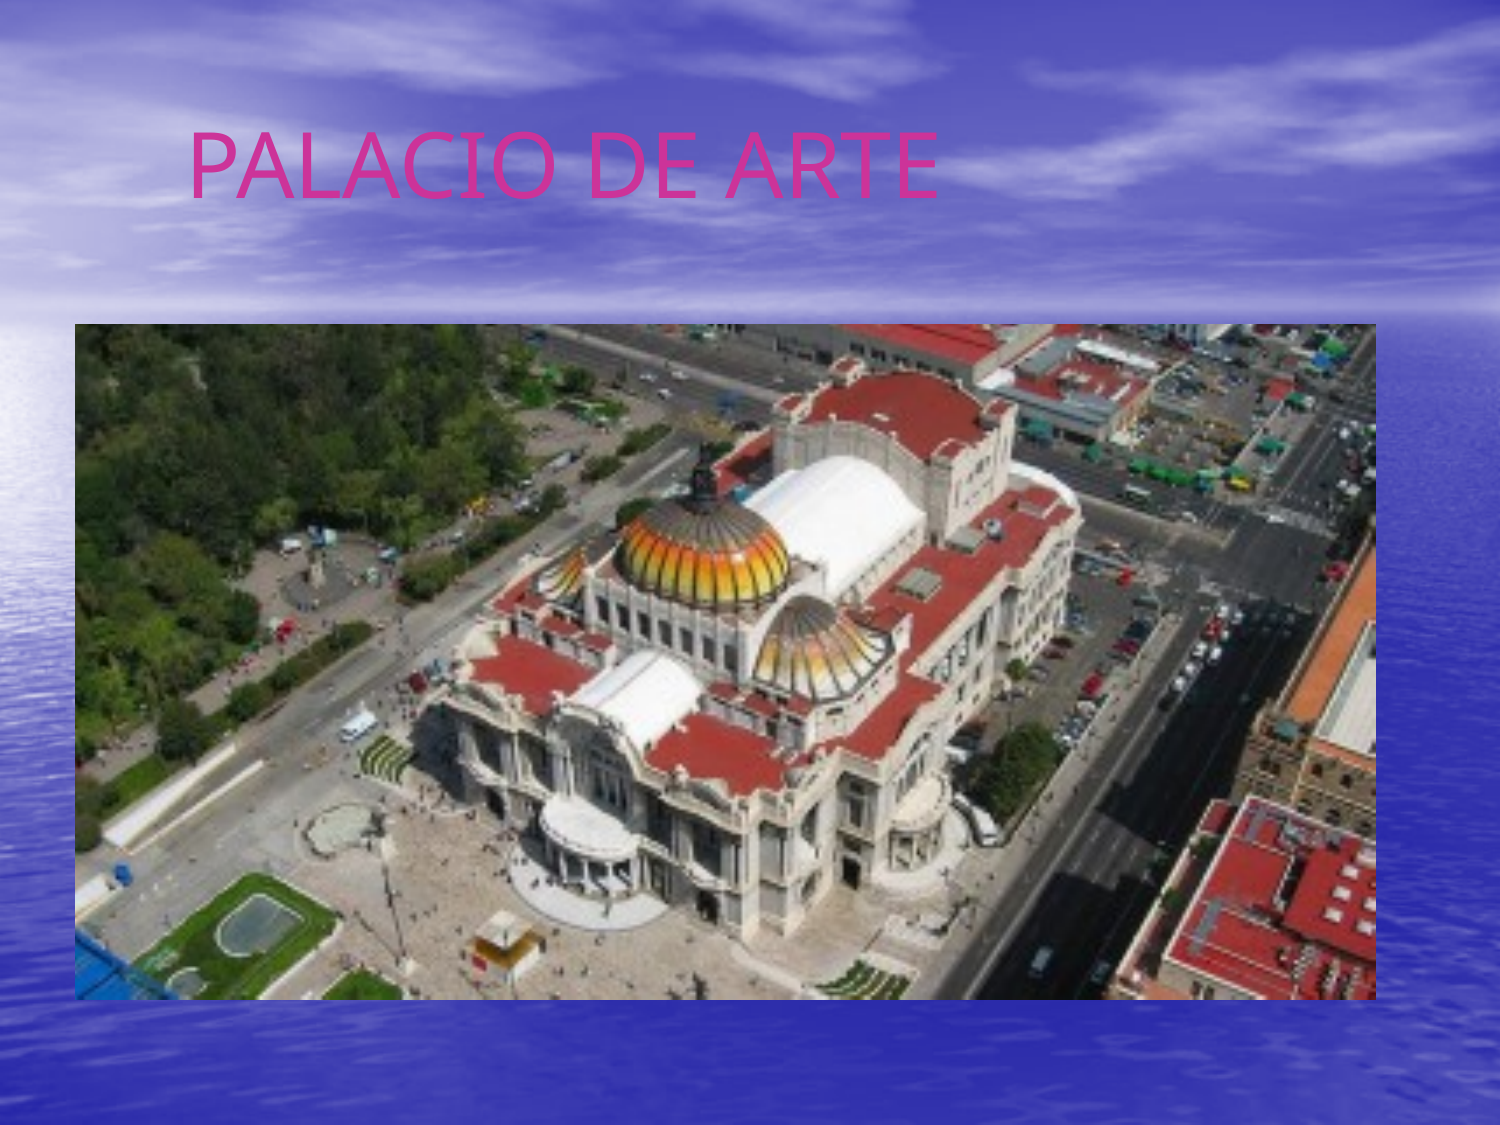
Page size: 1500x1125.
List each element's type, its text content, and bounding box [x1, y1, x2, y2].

title PALACIO DE ARTE [75, 47, 1425, 275]
picture [0, 0, 1500, 1125]
